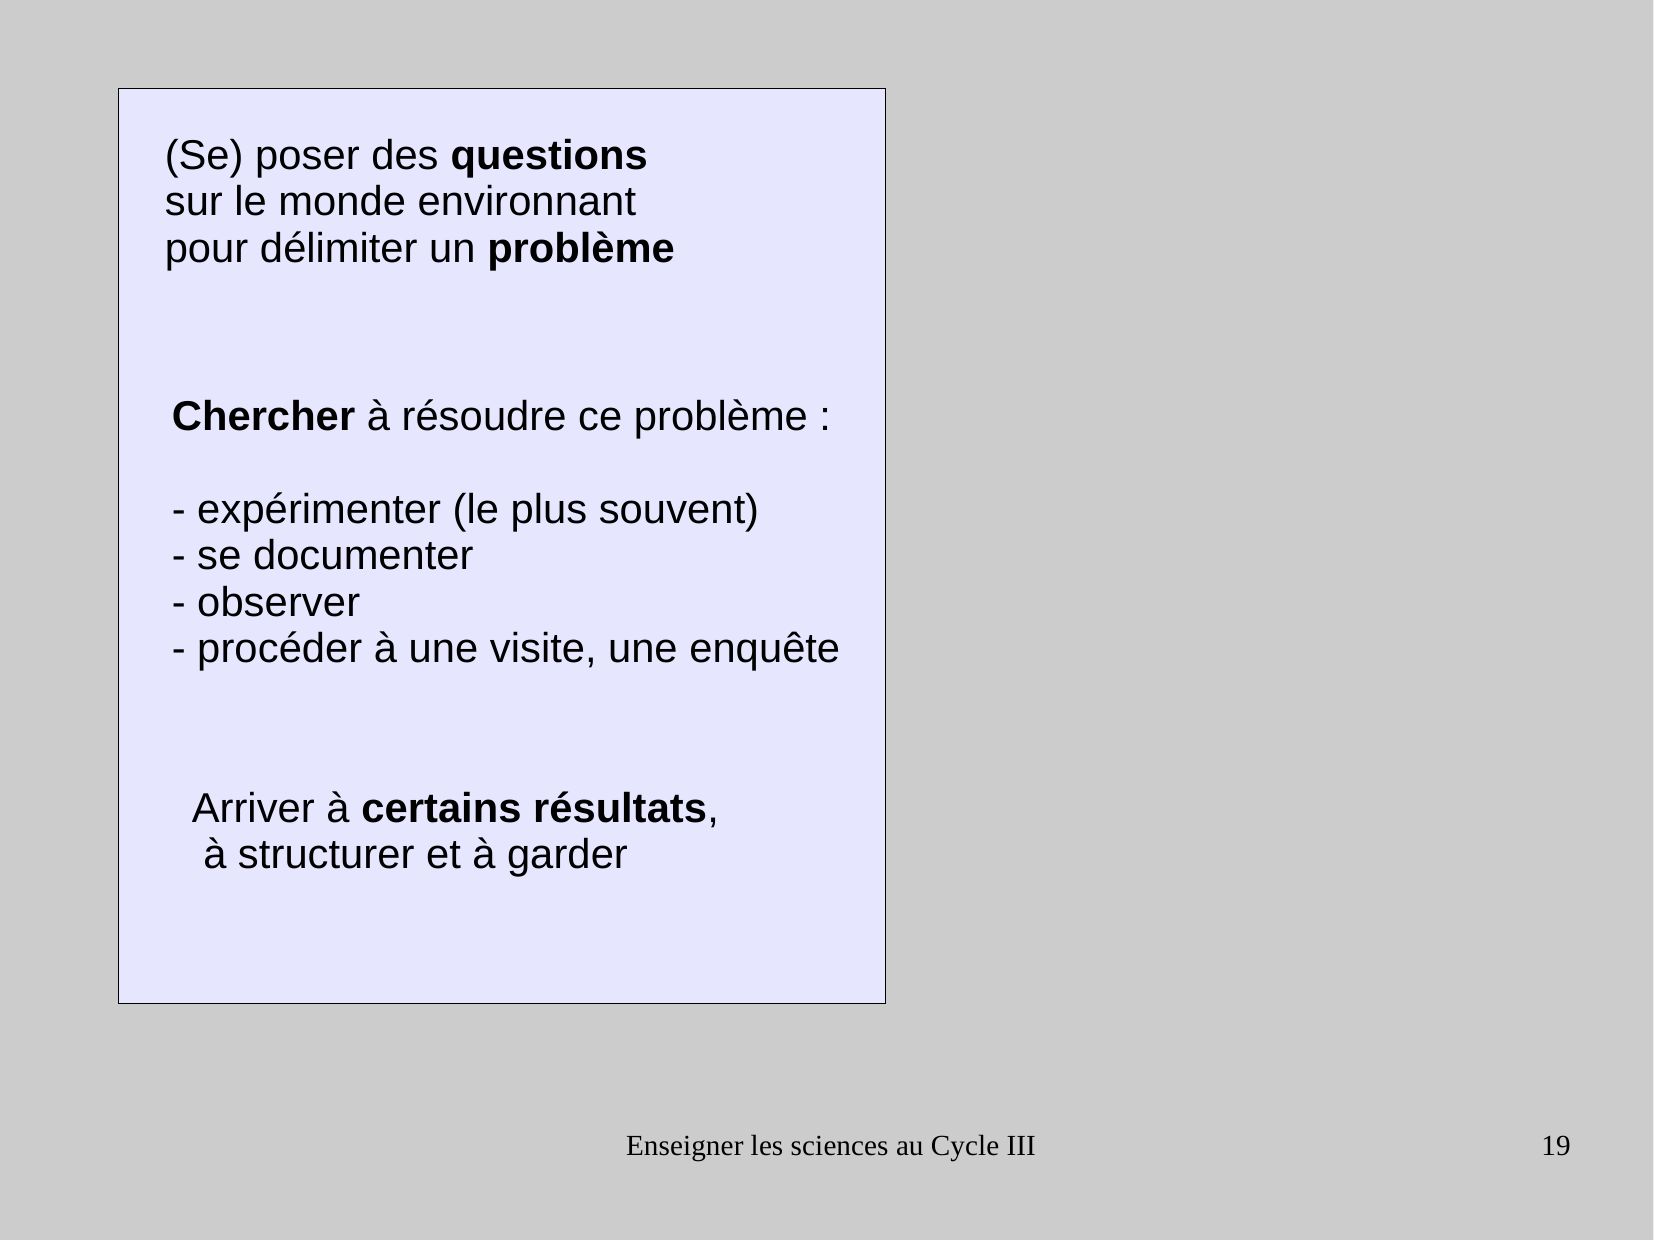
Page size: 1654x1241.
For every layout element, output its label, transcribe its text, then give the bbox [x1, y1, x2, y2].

text_box Chercher à résoudre ce problème : - expérimenter (le plus souvent) - se documenter - observer - procéder à une visite, une enquête [157, 385, 1388, 945]
text_box [118, 88, 886, 1004]
text_box (Se) poser des questions sur le monde environnant pour délimiter un problème [150, 123, 1477, 414]
text_box Arriver à certains résultats, à structurer et à garder [177, 776, 1154, 975]
